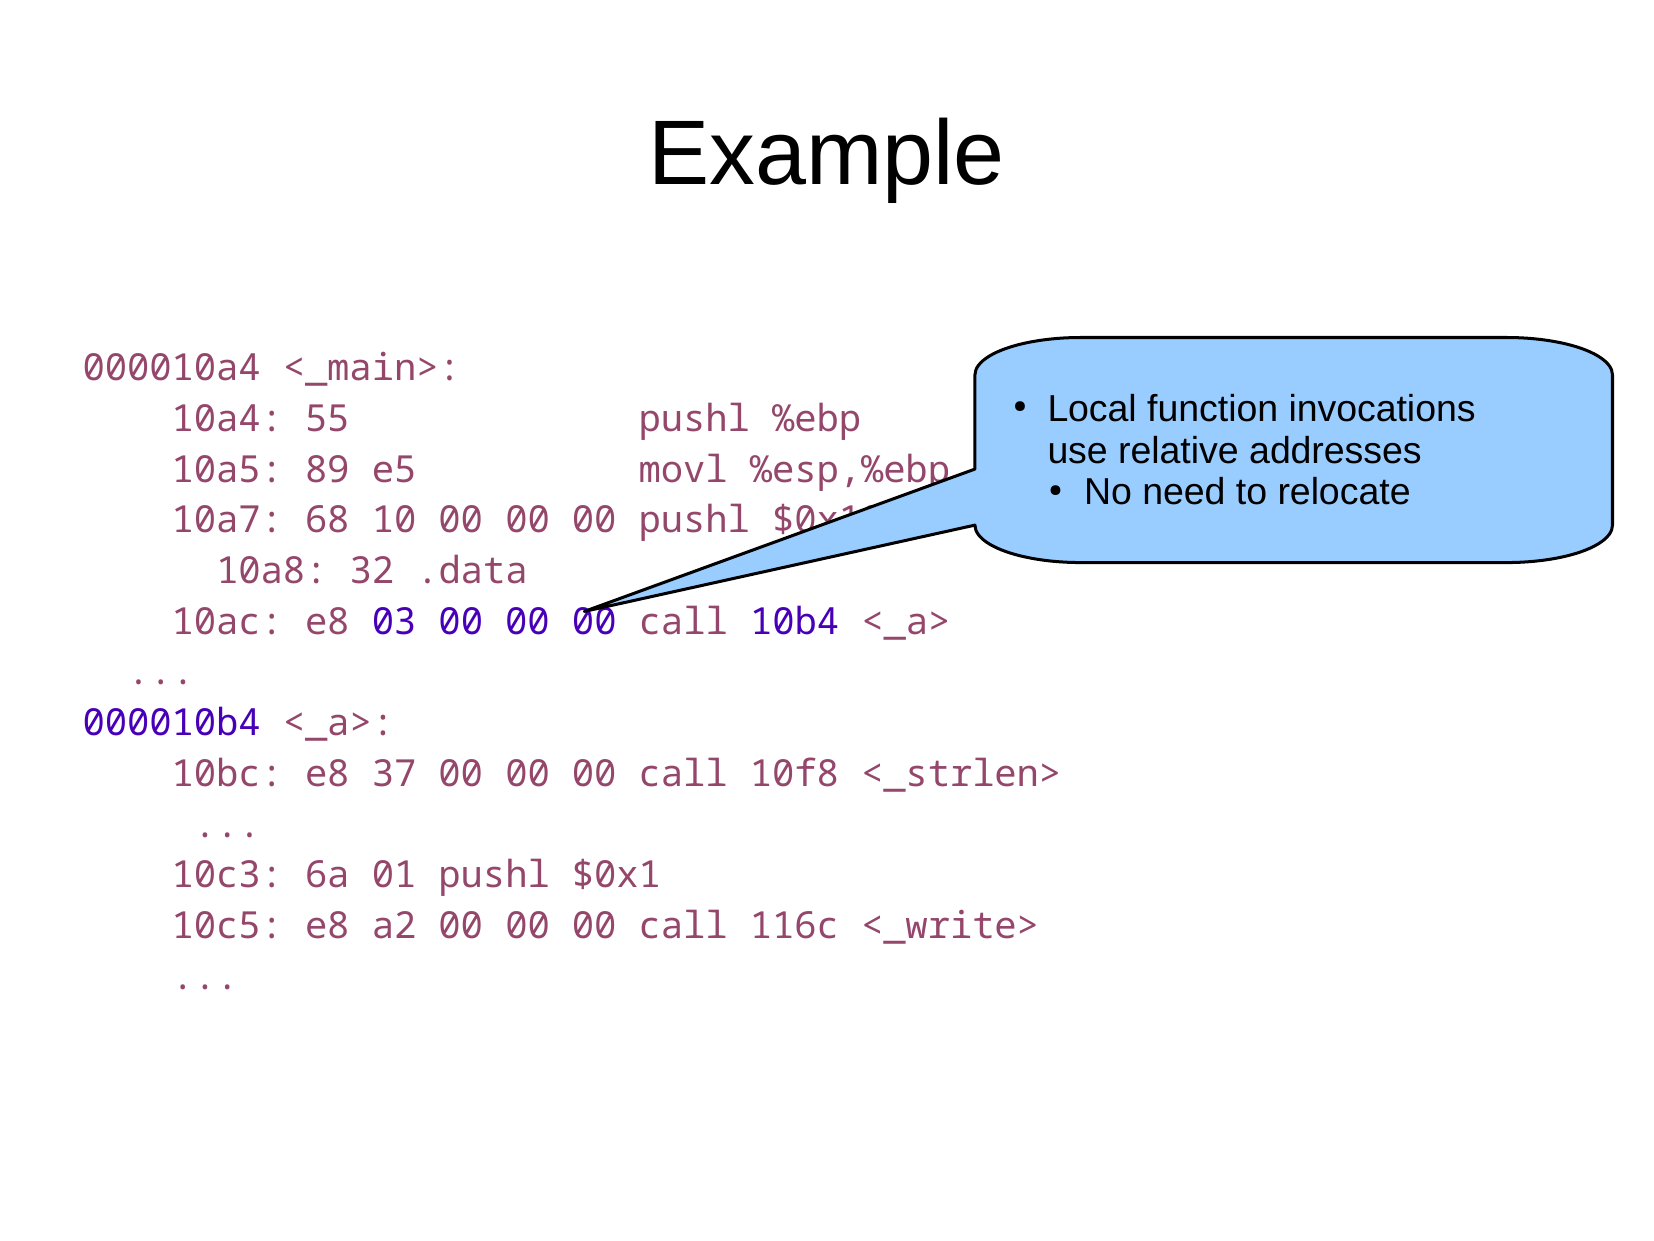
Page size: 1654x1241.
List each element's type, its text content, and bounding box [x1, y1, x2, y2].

list 000010a4 <_main>: 10a4: 55 pushl %ebp 10a5: 89 e5 movl %esp,%ebp 10a7: 68 10 00 00 00 pushl $0x10 10a8: 32 .data 10ac: e8 03 00 00 00 call 10b4 <_a> ... 000010b4 <_a>: 10bc: e8 37 00 00 00 call 10f8 <_strlen> ... 10c3: 6a 01 pushl $0x1 10c5: e8 a2 00 00 00 call 116c <_write> ... [82, 290, 1571, 1010]
title Example [82, 49, 1571, 257]
text_box Local function invocations use relative addresses No need to relocate [584, 337, 1613, 612]
